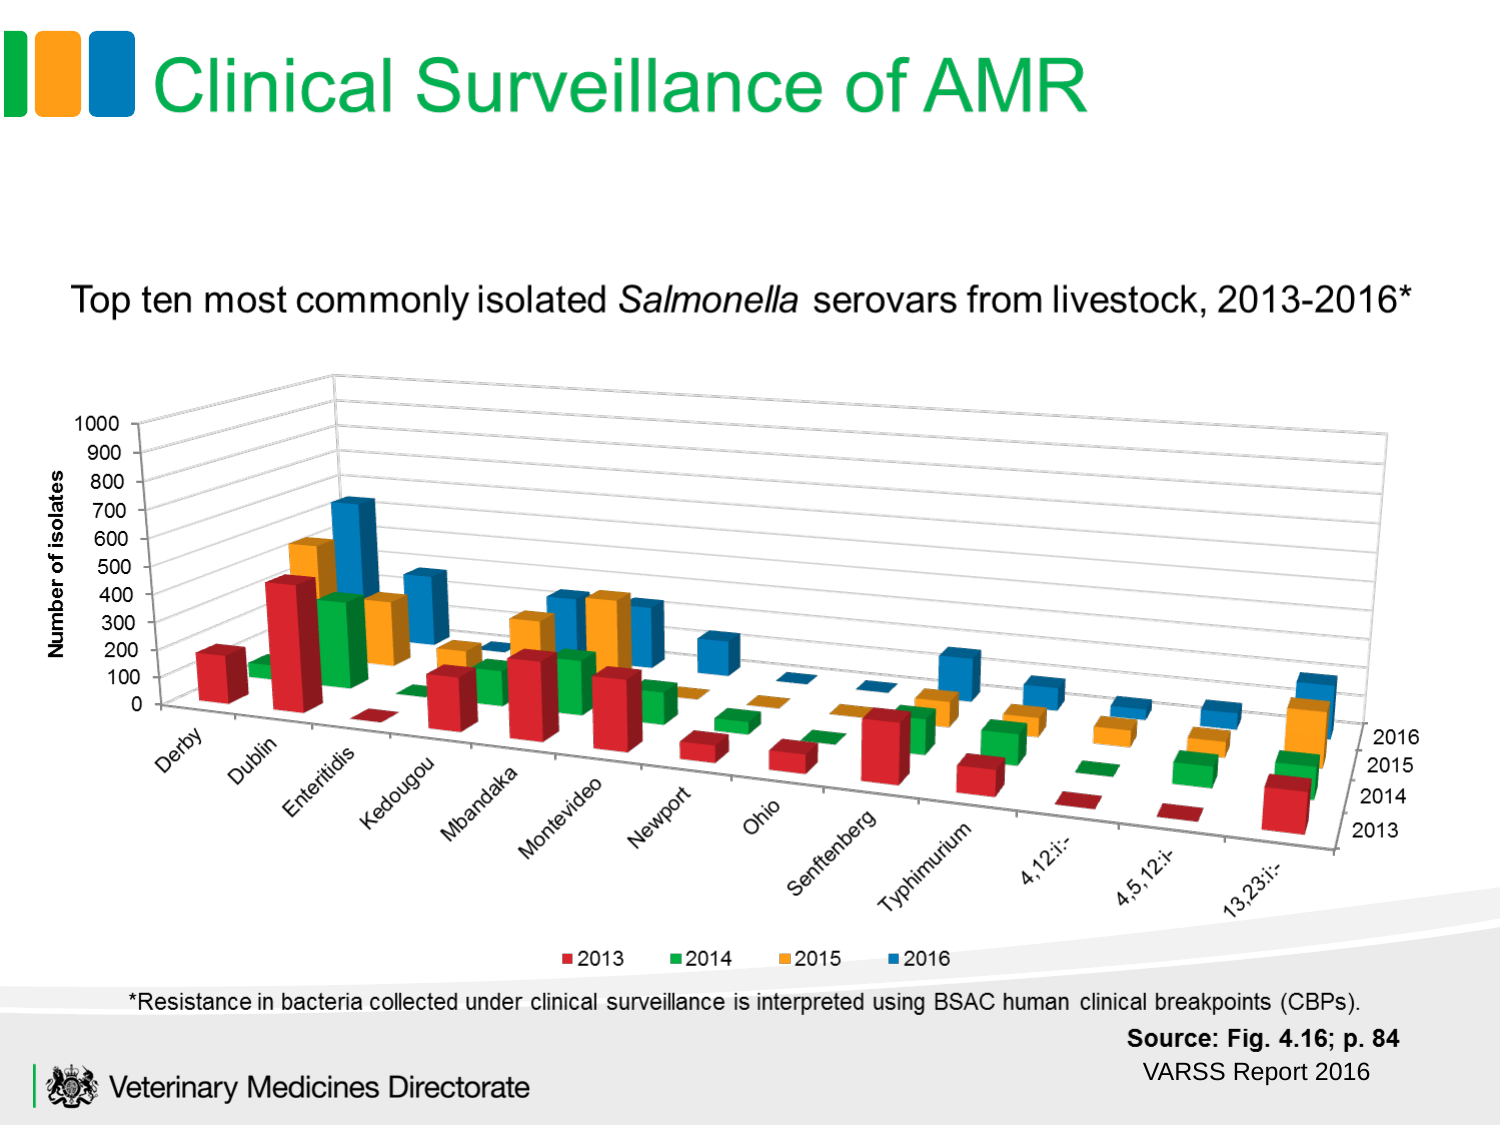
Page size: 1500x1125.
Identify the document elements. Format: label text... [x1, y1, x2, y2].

text_box VARSS Report 2016 [1127, 1047, 1388, 1094]
picture [0, 16, 1500, 1109]
